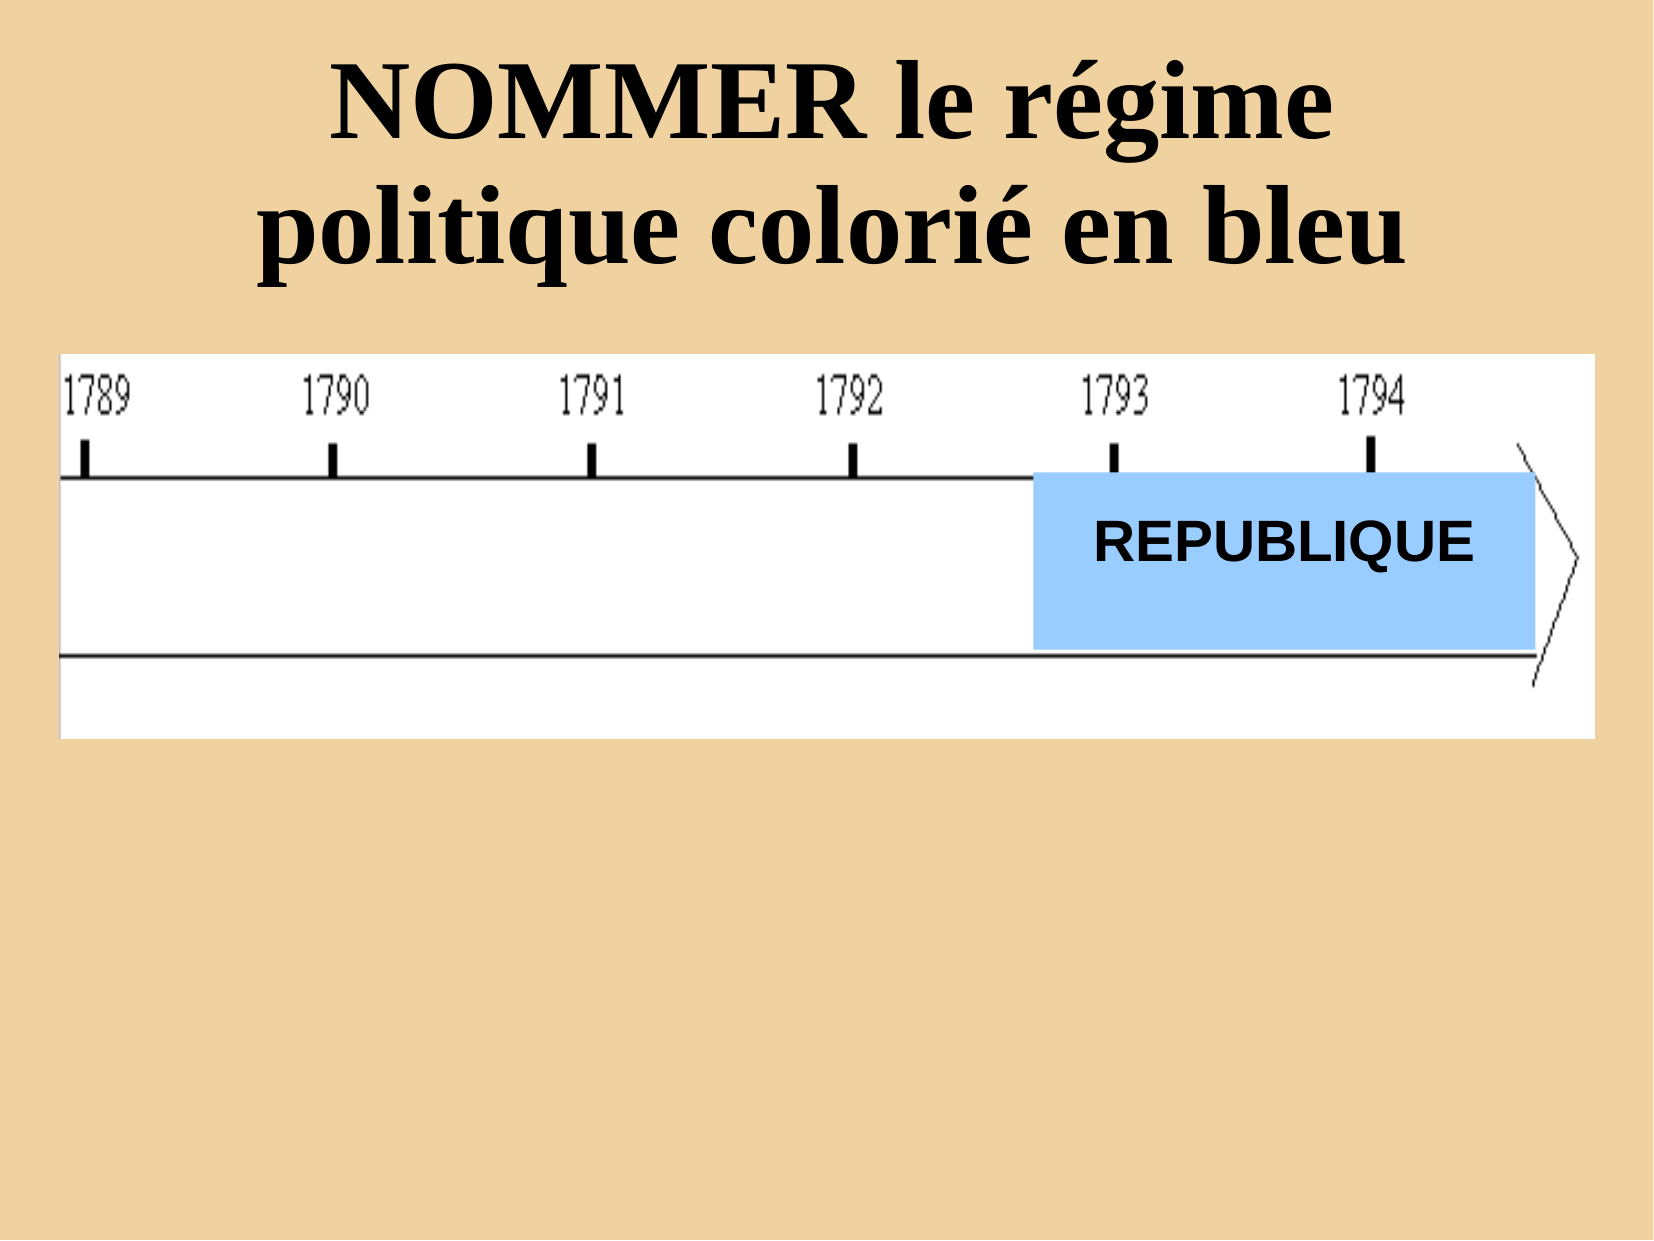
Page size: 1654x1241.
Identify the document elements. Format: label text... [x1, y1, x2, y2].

text_box REPUBLIQUE [915, 501, 1654, 680]
text_box [1033, 472, 1536, 501]
title NOMMER le régime politique colorié en bleu [129, 30, 1536, 296]
picture [59, 354, 1595, 739]
